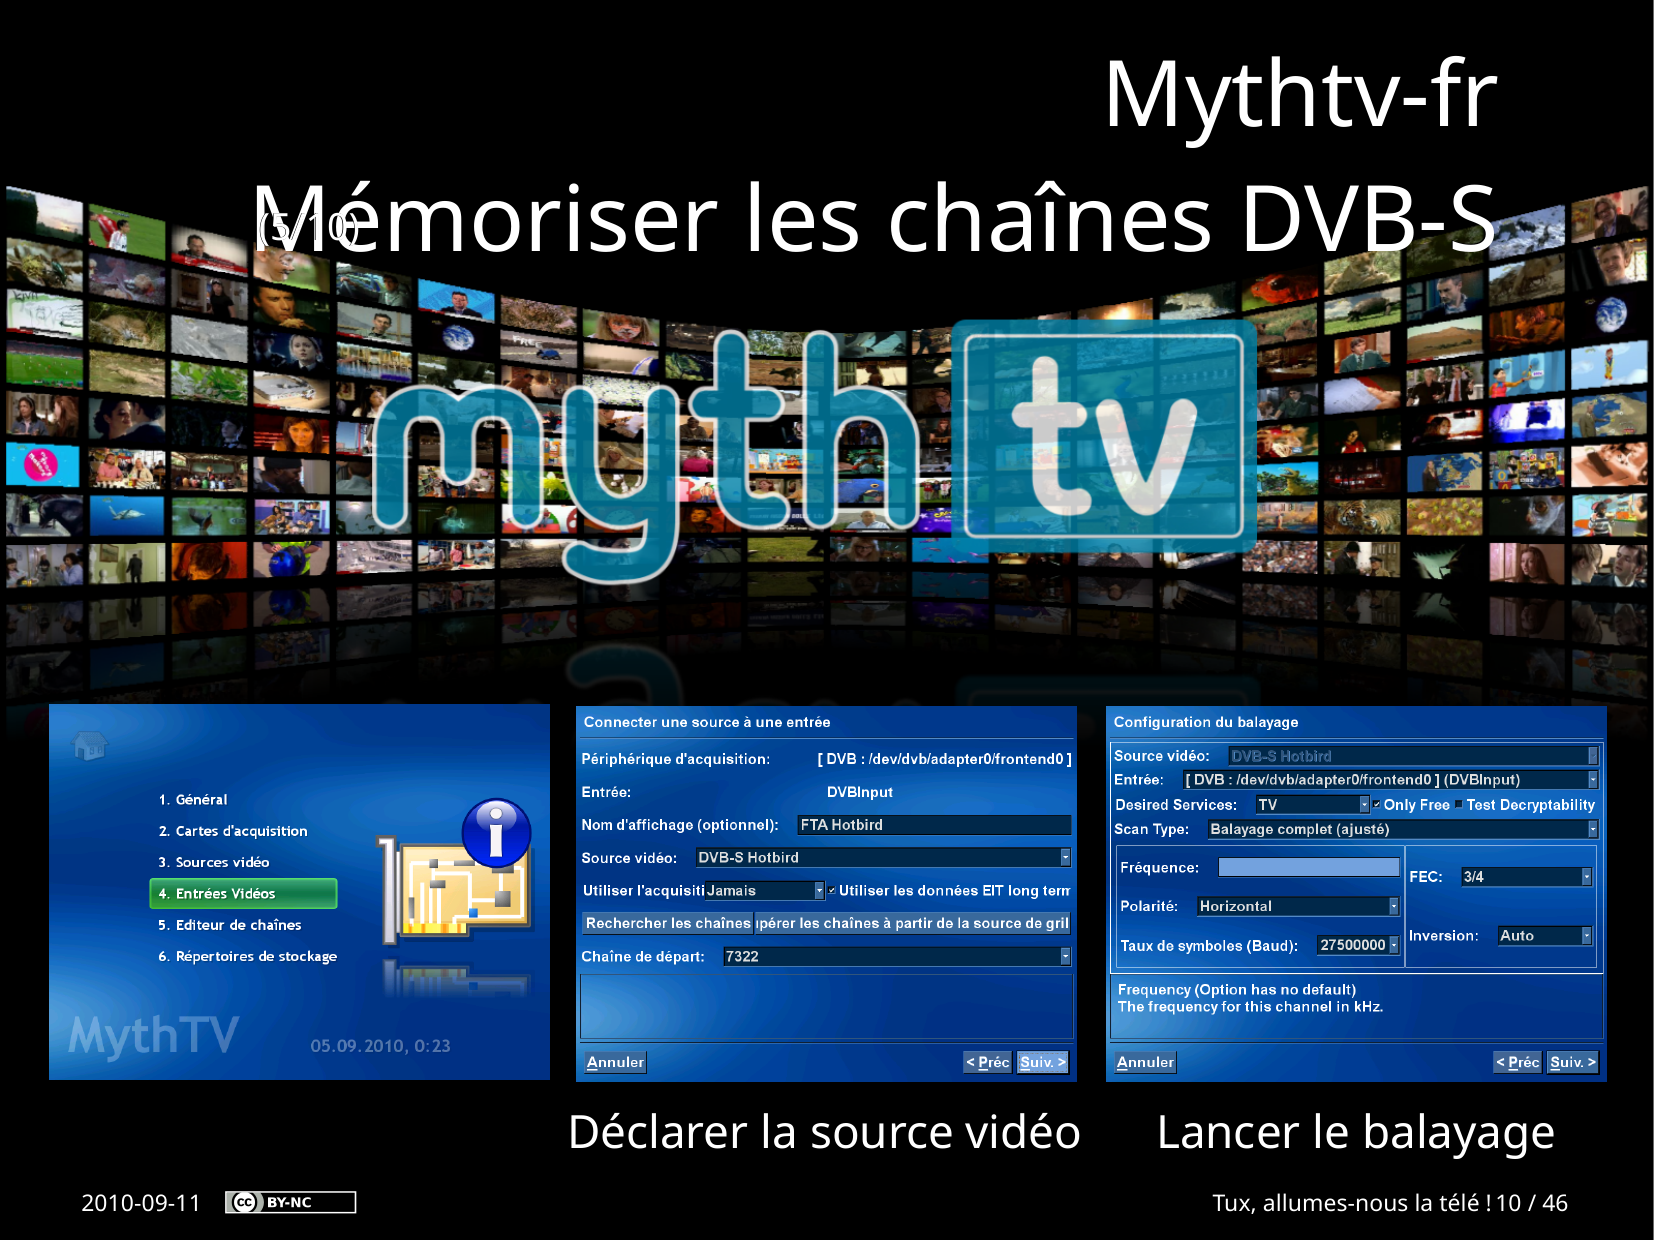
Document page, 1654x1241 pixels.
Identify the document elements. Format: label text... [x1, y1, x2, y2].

list Lancer le balayage [1093, 1099, 1619, 1175]
text_box (5/10) [244, 193, 395, 252]
picture [0, 0, 1654, 1240]
title Mythtv-fr Mémoriser les chaînes DVB-S [82, 47, 1501, 259]
list Déclarer la source vidéo [562, 1099, 1088, 1175]
